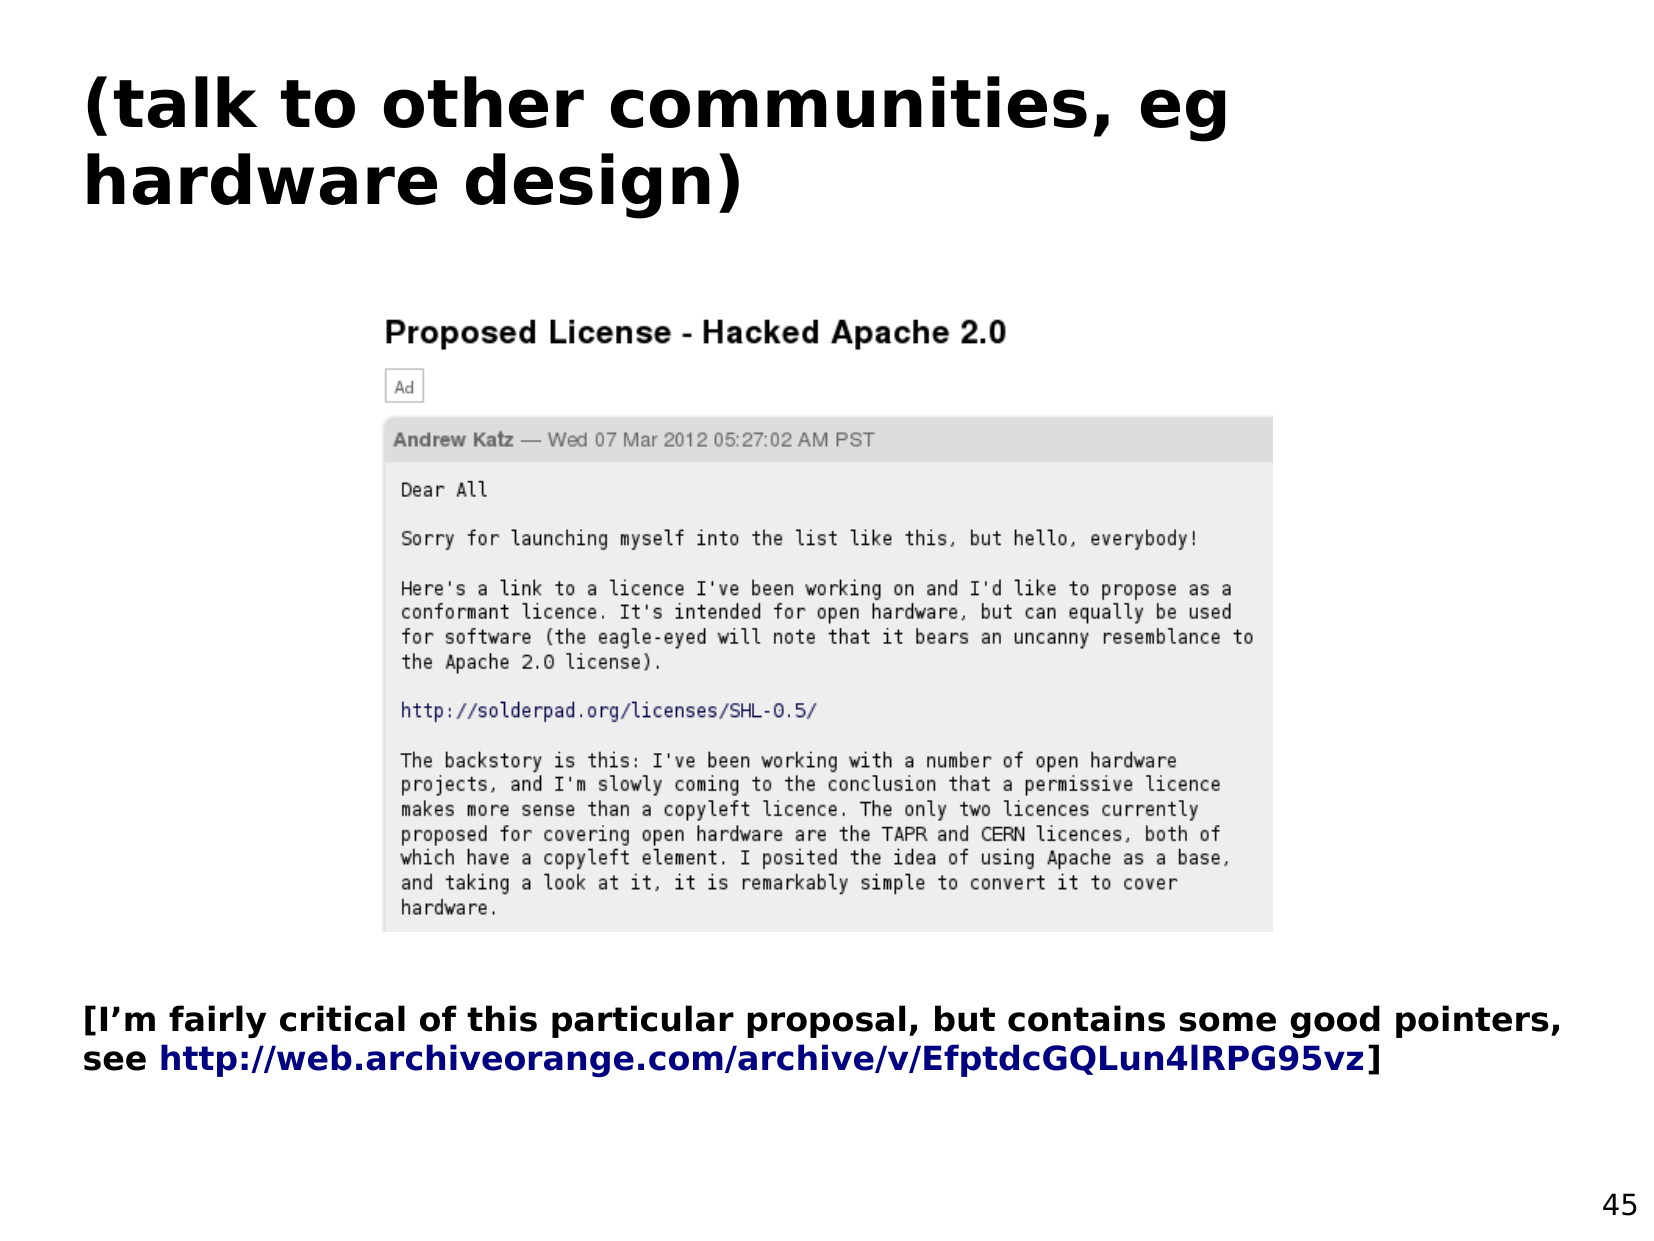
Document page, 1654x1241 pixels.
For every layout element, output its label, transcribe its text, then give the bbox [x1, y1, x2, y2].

list (talk to other communities, eg hardware design) [I’m fairly critical of this particular proposal, but contains some good pointers, see http://web.archiveorange.com/archive/v/EfptdcGQLun4lRPG95vz] [82, 65, 1571, 1241]
picture [379, 306, 1273, 932]
